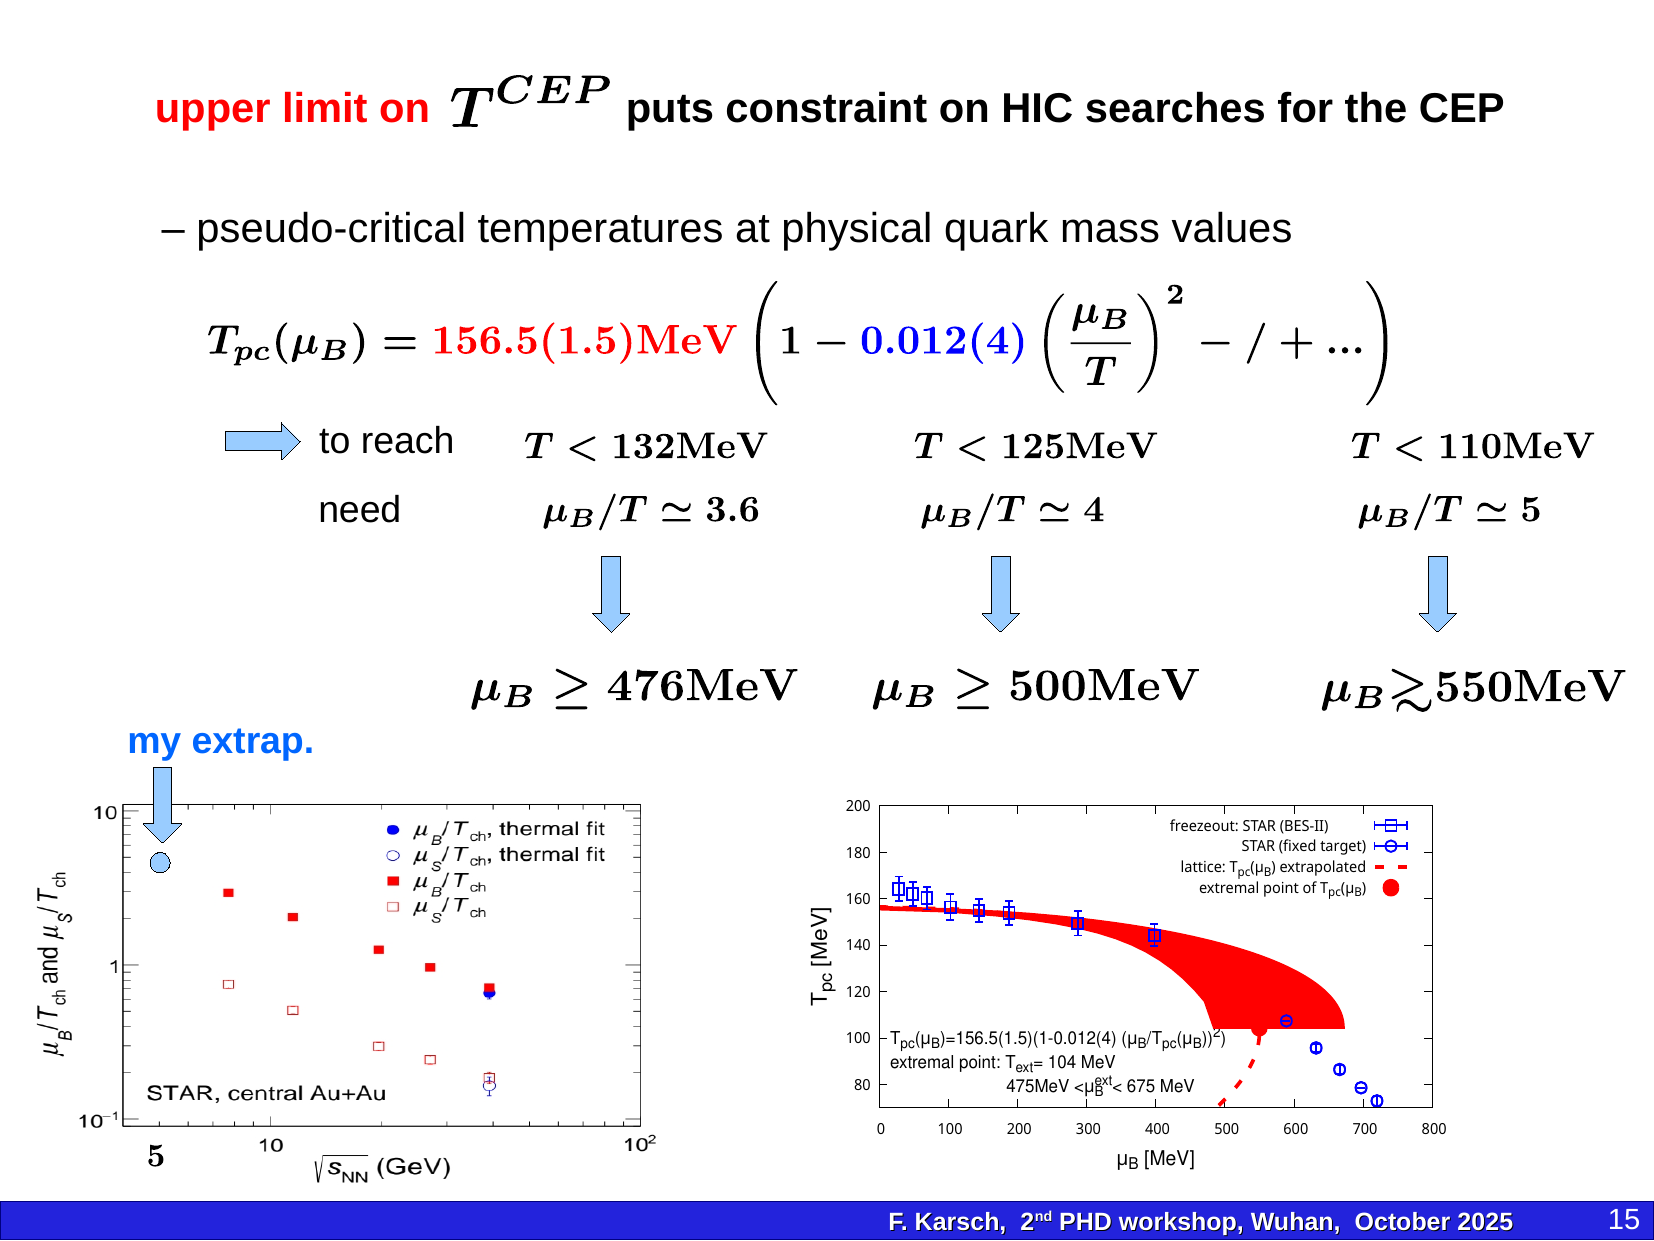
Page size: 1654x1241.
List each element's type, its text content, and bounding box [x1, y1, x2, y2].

text_box [543, 493, 759, 531]
text_box my extrap. [112, 712, 330, 770]
text_box [525, 432, 768, 462]
text_box [471, 668, 798, 710]
text_box [982, 556, 1020, 632]
text_box [150, 852, 171, 873]
text_box [208, 281, 1388, 406]
text_box [1419, 556, 1457, 632]
text_box [225, 422, 301, 460]
text_box [1358, 493, 1540, 531]
text_box [921, 493, 1104, 531]
text_box [914, 432, 1158, 462]
text_box upper limit on puts constraint on HIC searches for the CEP [140, 77, 1538, 139]
text_box – pseudo-critical temperatures at physical quark mass values to reach [146, 139, 1309, 814]
text_box [872, 668, 1199, 710]
text_box need [303, 480, 469, 538]
picture [804, 784, 1459, 1196]
text_box [148, 1144, 164, 1167]
text_box [143, 767, 182, 843]
text_box [1351, 432, 1595, 462]
text_box [592, 556, 630, 633]
text_box [449, 75, 612, 127]
picture [18, 784, 673, 1196]
text_box [1321, 668, 1626, 715]
